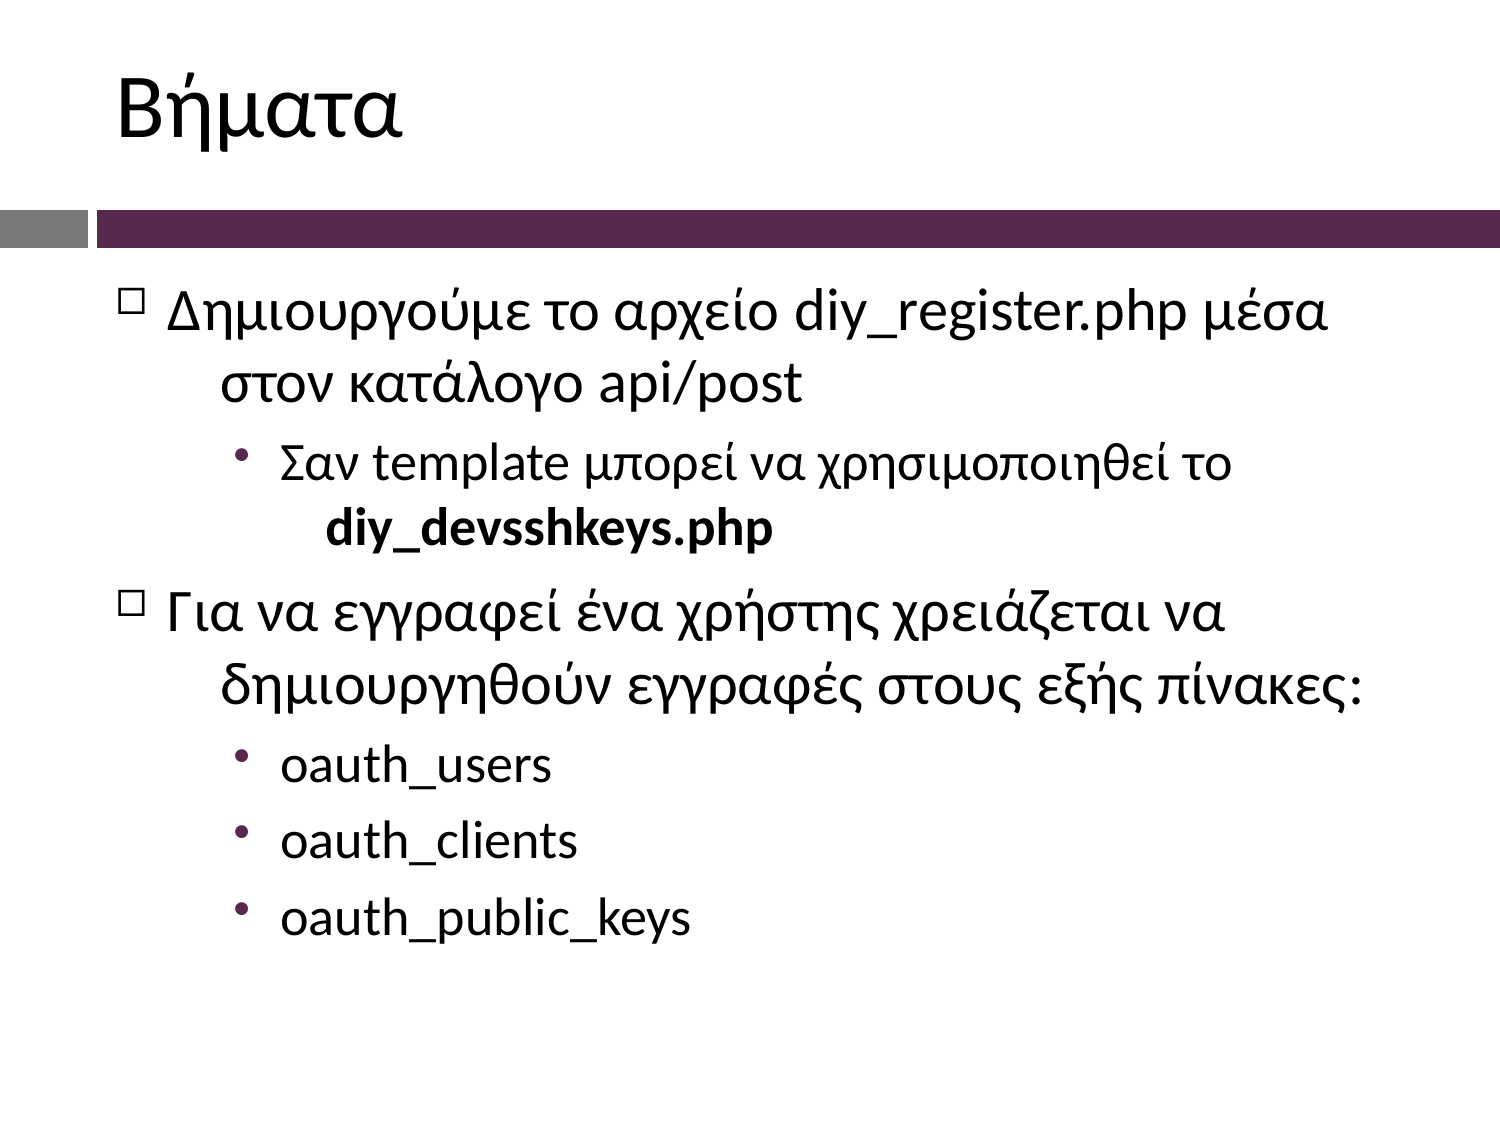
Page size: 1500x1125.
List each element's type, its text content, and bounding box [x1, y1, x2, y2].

title Βήματα [100, 19, 1438, 182]
list Δημιουργούμε το αρχείο diy_register.php μέσα στον κατάλογο api/post Σαν template μπορεί να χρησιμοποιηθεί το diy_devsshkeys.php Για να εγγραφεί ένα χρήστης χρειάζεται να δημιουργηθούν εγγραφές στους εξής πίνακες: oauth_users oauth_clients oauth_public_keys [100, 262, 1438, 1000]
